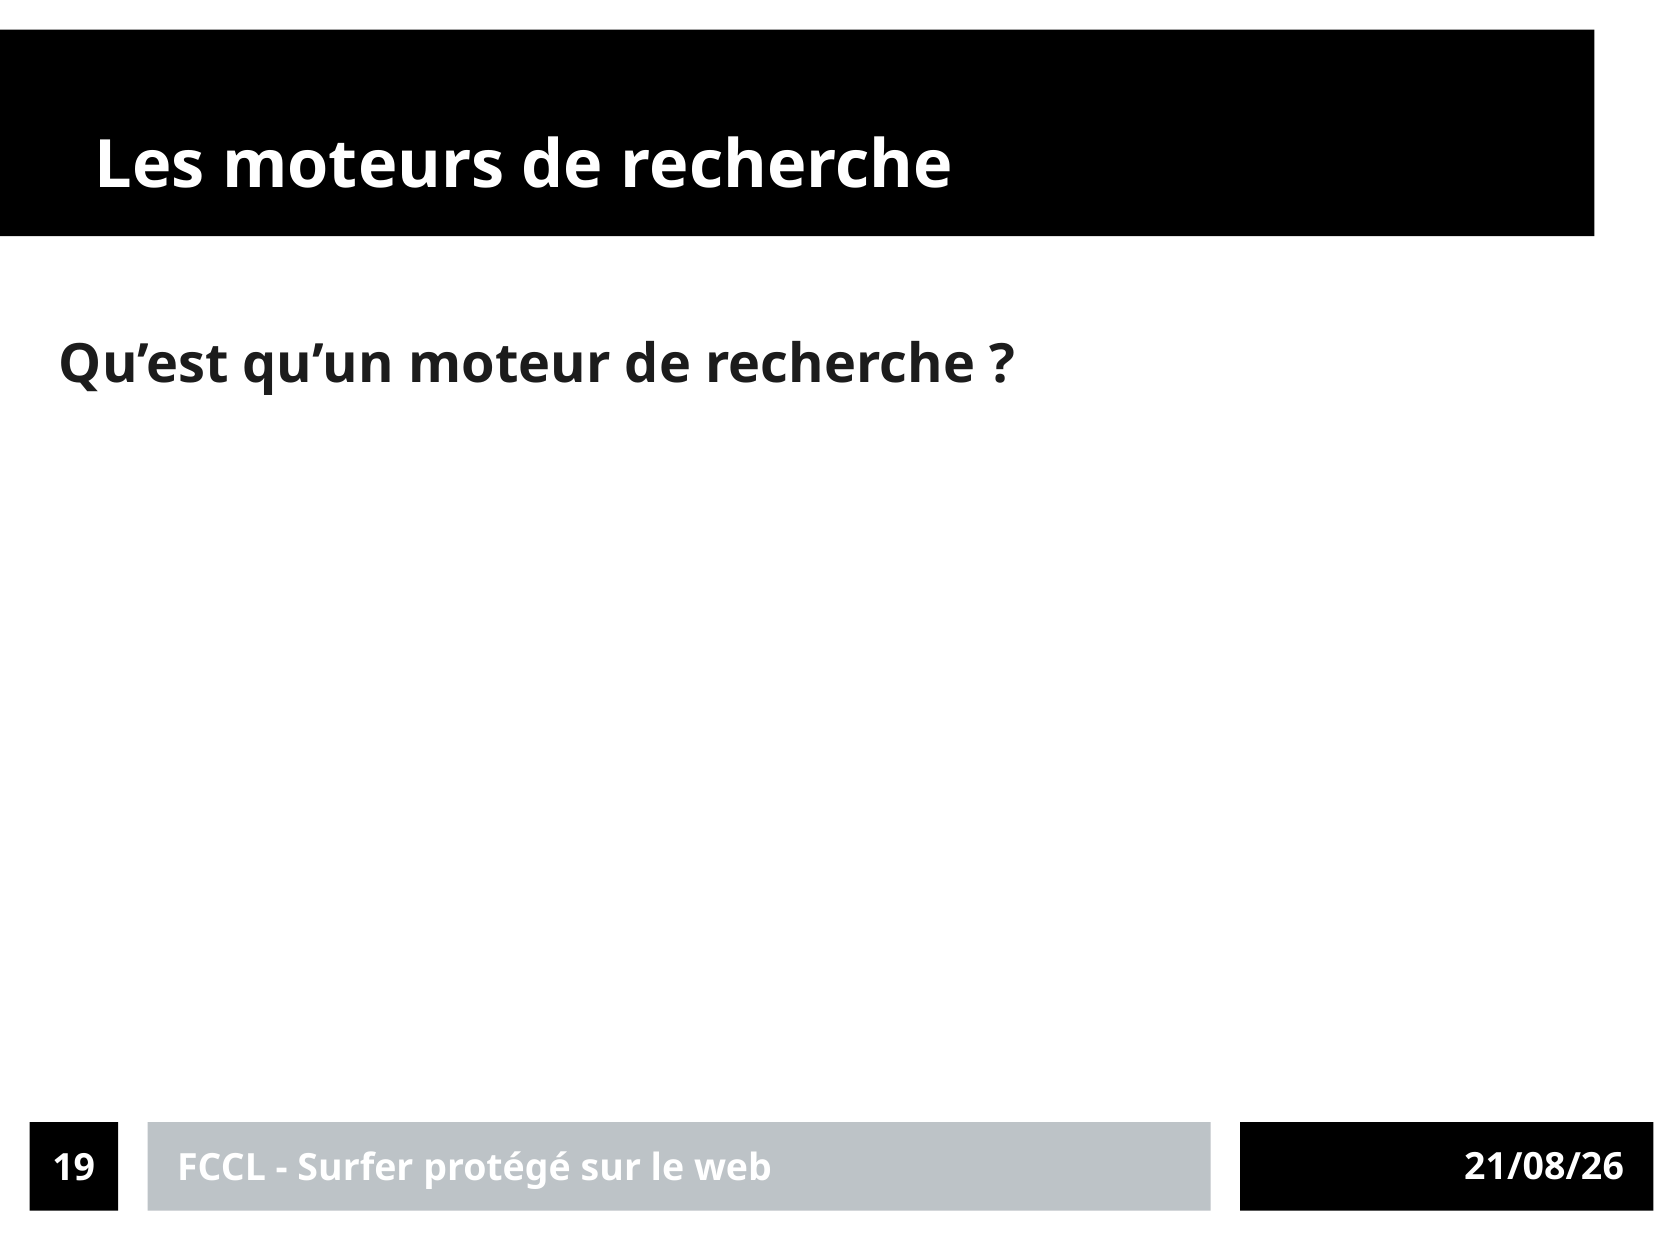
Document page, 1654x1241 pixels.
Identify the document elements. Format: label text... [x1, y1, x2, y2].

list Qu’est qu’un moteur de recherche ? [59, 324, 1565, 1093]
title Les moteurs de recherche [59, 59, 1595, 207]
